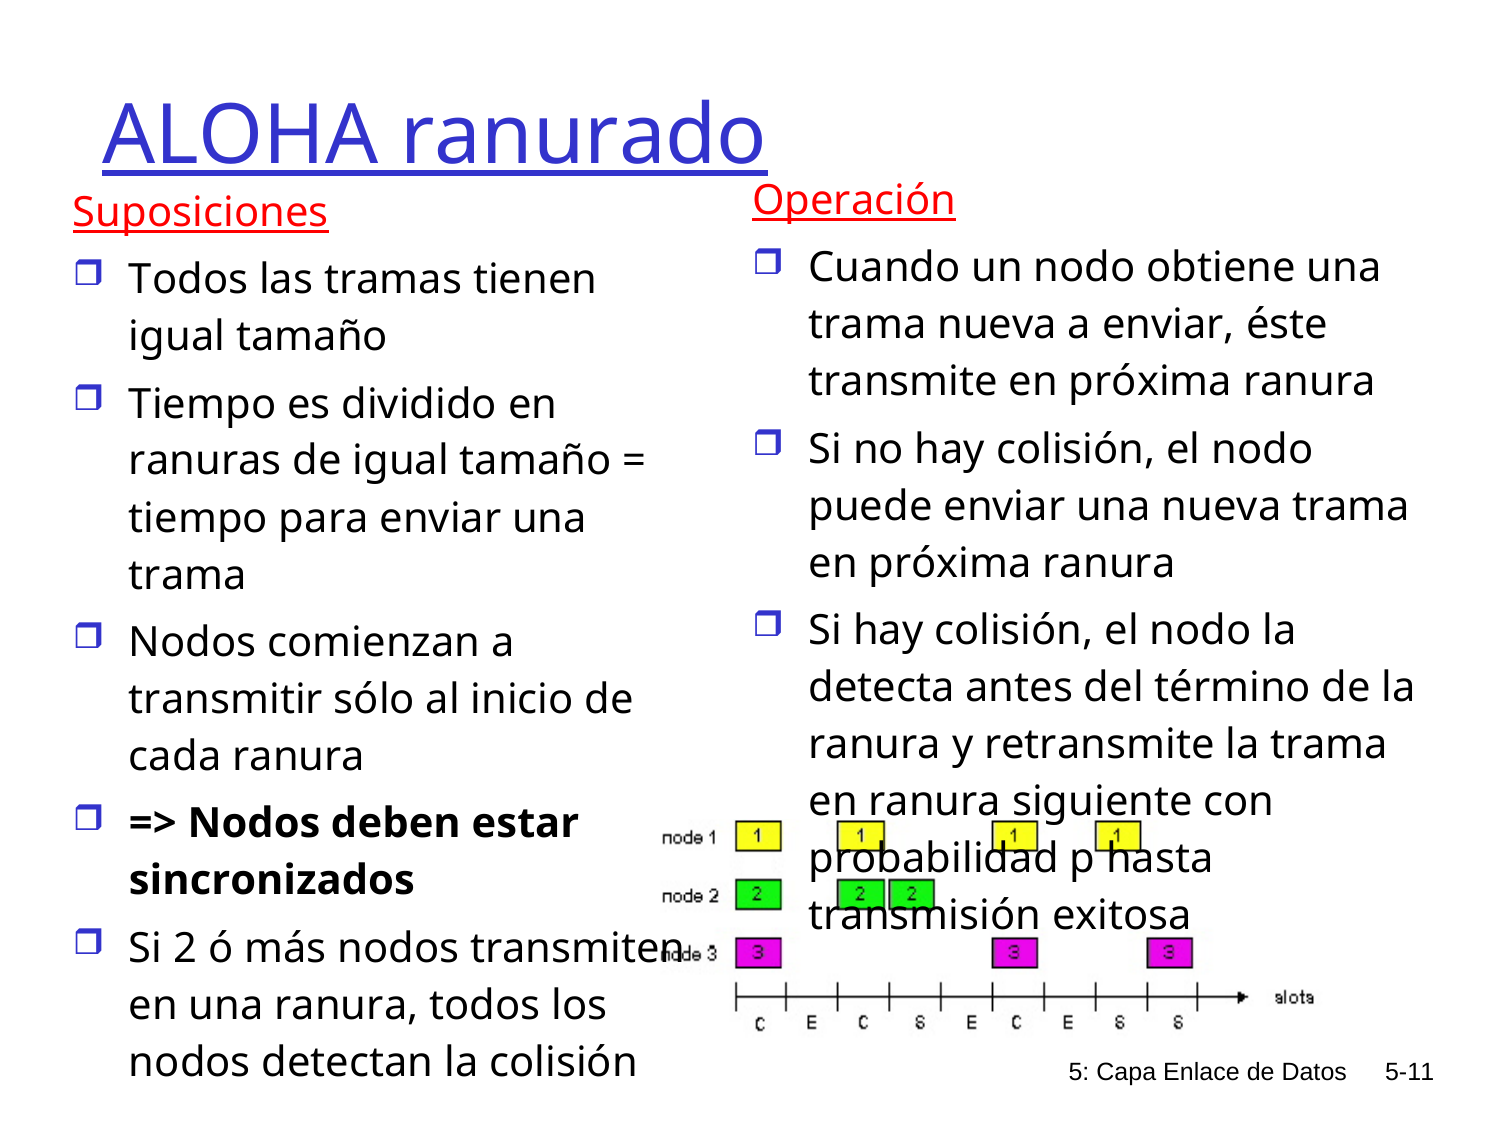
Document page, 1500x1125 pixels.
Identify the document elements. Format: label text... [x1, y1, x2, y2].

list Suposiciones Todos las tramas tienen igual tamaño Tiempo es dividido en ranuras de igual tamaño = tiempo para enviar una trama Nodos comienzan a transmitir sólo al inicio de cada ranura => Nodos deben estar sincronizados Si 2 ó más nodos transmiten en una ranura, todos los nodos detectan la colisión [58, 173, 713, 937]
title ALOHA ranurado [87, 37, 1363, 225]
picture [579, 819, 1405, 1045]
list Operación Cuando un nodo obtiene una trama nueva a enviar, éste transmite en próxima ranura Si no hay colisión, el nodo puede enviar una nueva trama en próxima ranura Si hay colisión, el nodo la detecta antes del término de la ranura y retransmite la trama en ranura siguiente con probabilidad p hasta transmisión exitosa [737, 162, 1449, 925]
